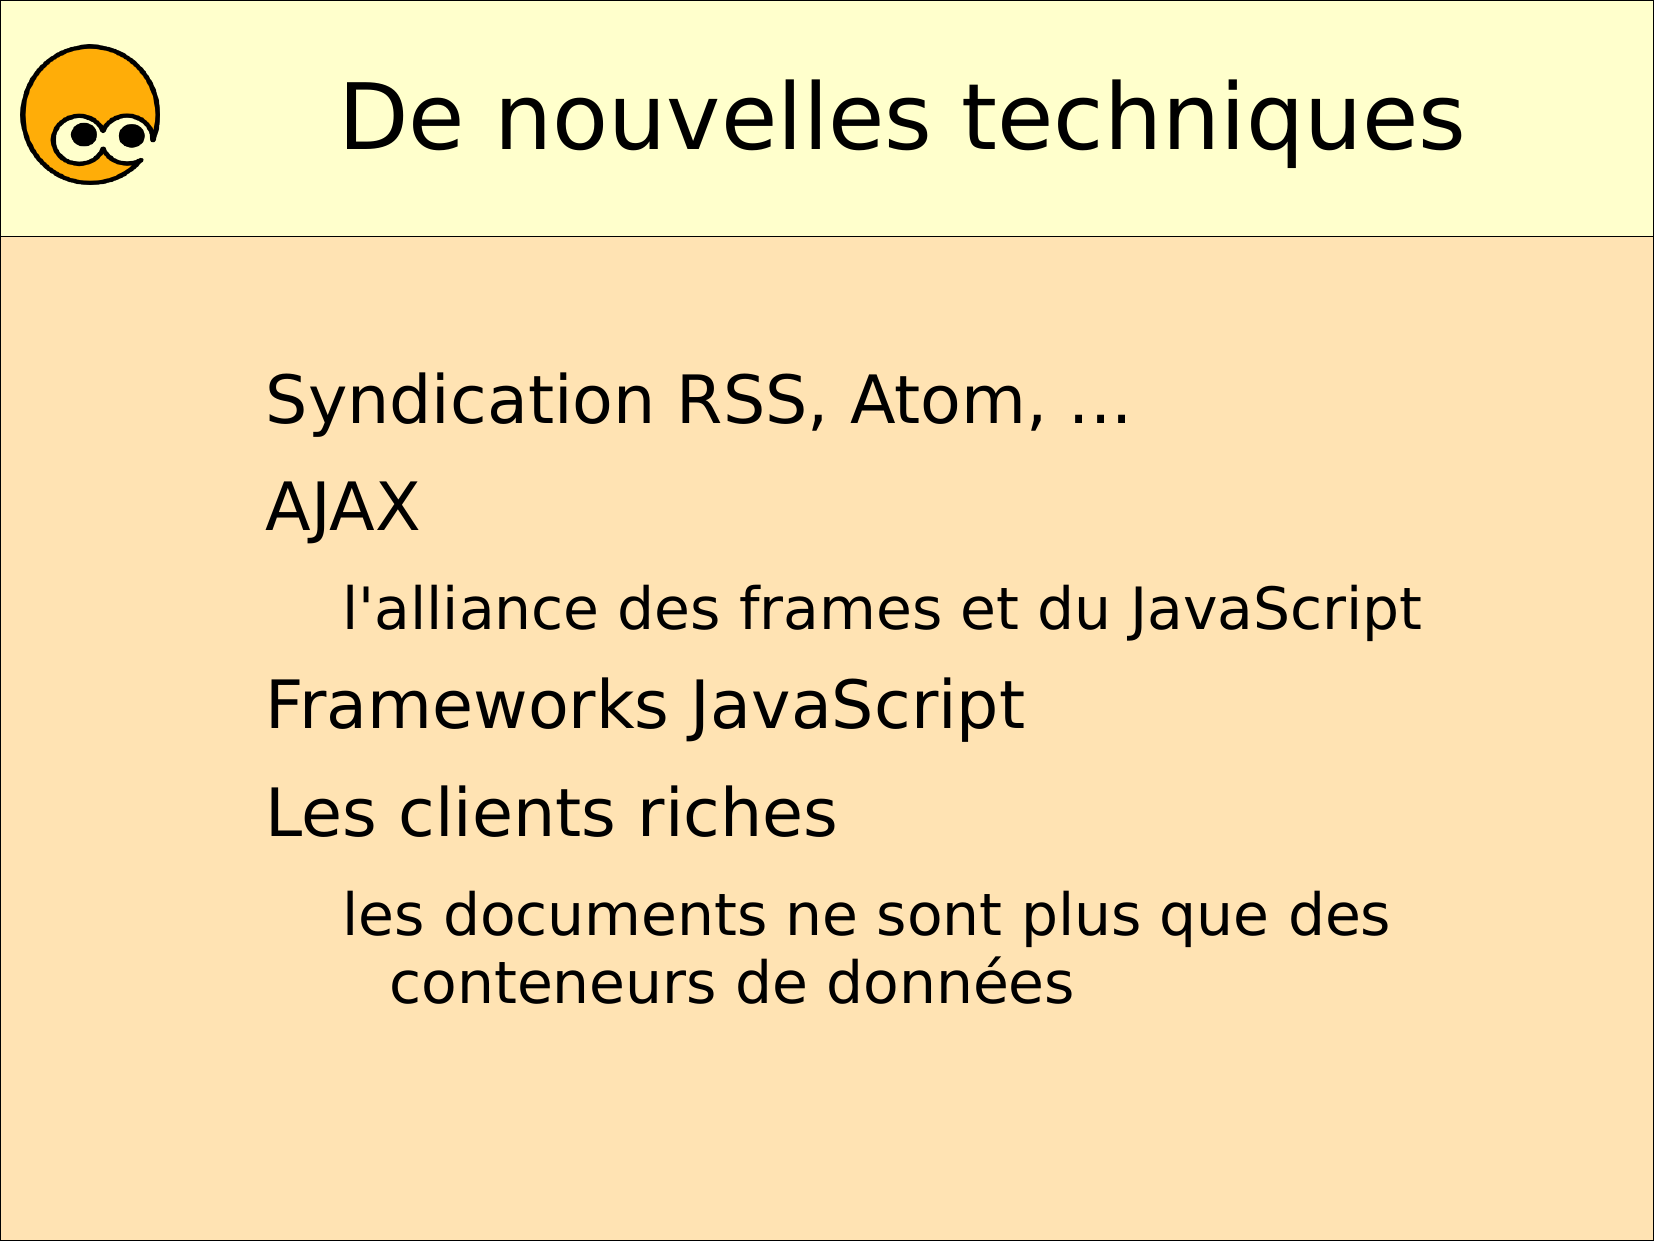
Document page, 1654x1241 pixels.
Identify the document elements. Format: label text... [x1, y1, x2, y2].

title De nouvelles techniques [159, 21, 1648, 214]
picture [20, 44, 159, 185]
list Syndication RSS, Atom, ... AJAX l'alliance des frames et du JavaScript Frameworks JavaScript Les clients riches les documents ne sont plus que des conteneurs de données [248, 361, 1424, 1085]
